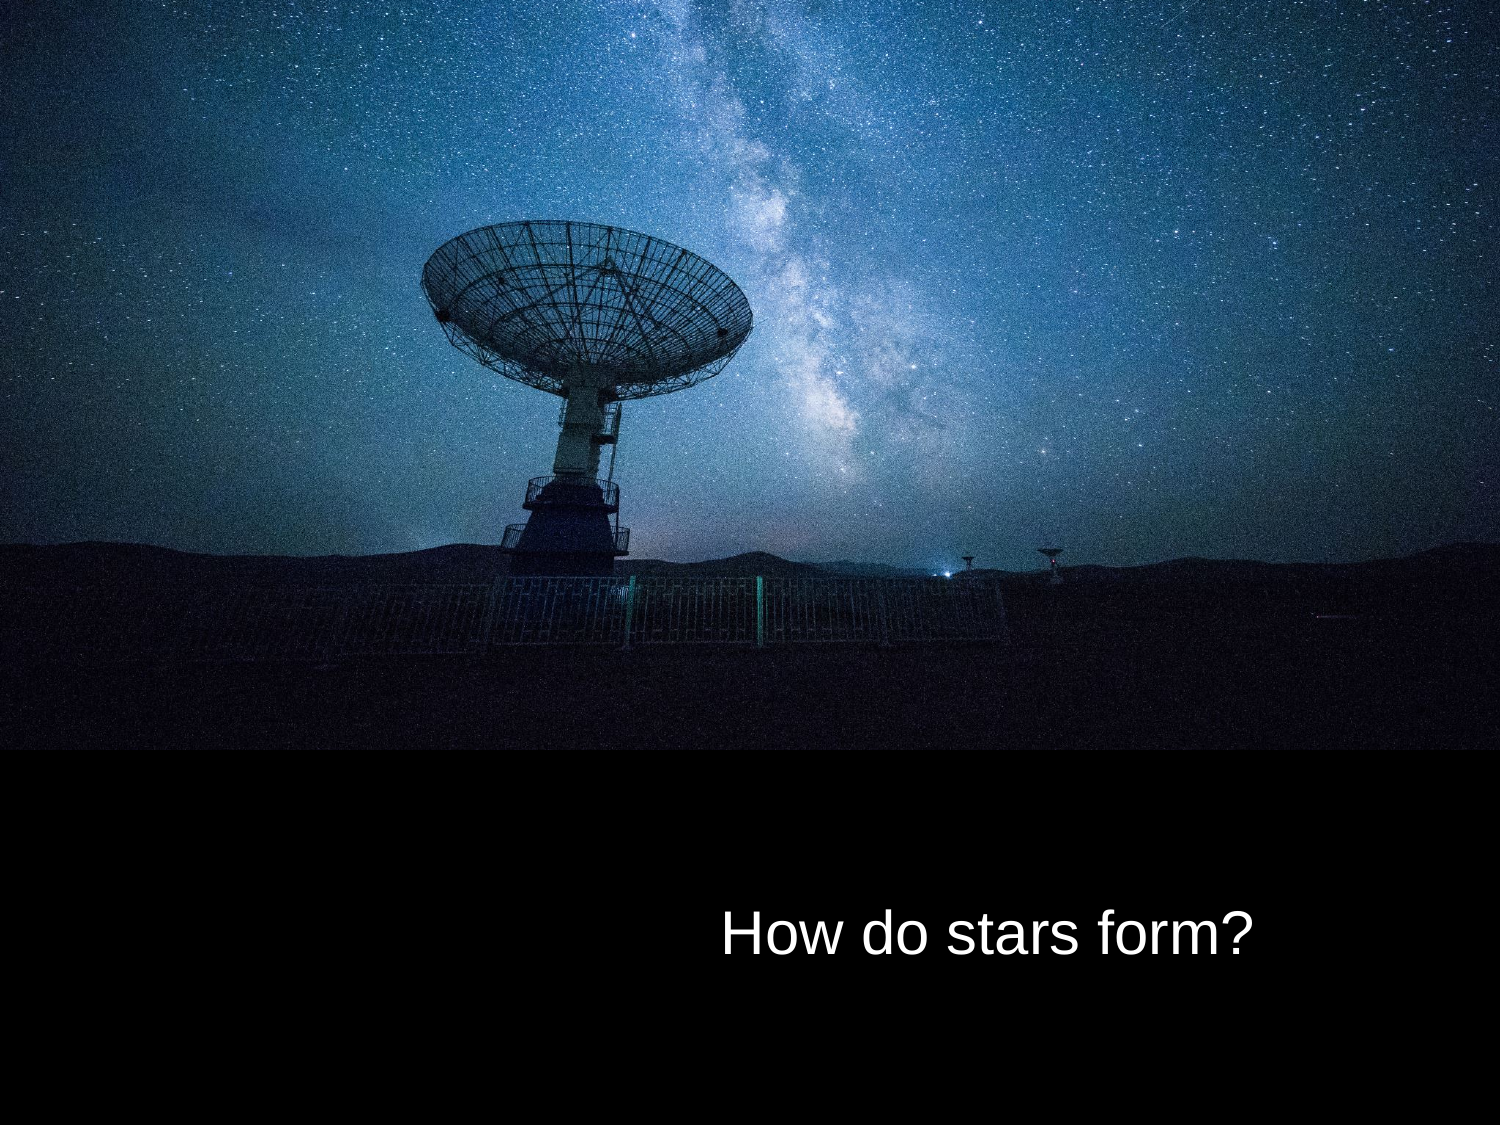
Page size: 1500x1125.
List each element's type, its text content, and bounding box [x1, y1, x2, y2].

picture [0, 0, 1500, 750]
text_box How do stars form? [51, 860, 1271, 1007]
